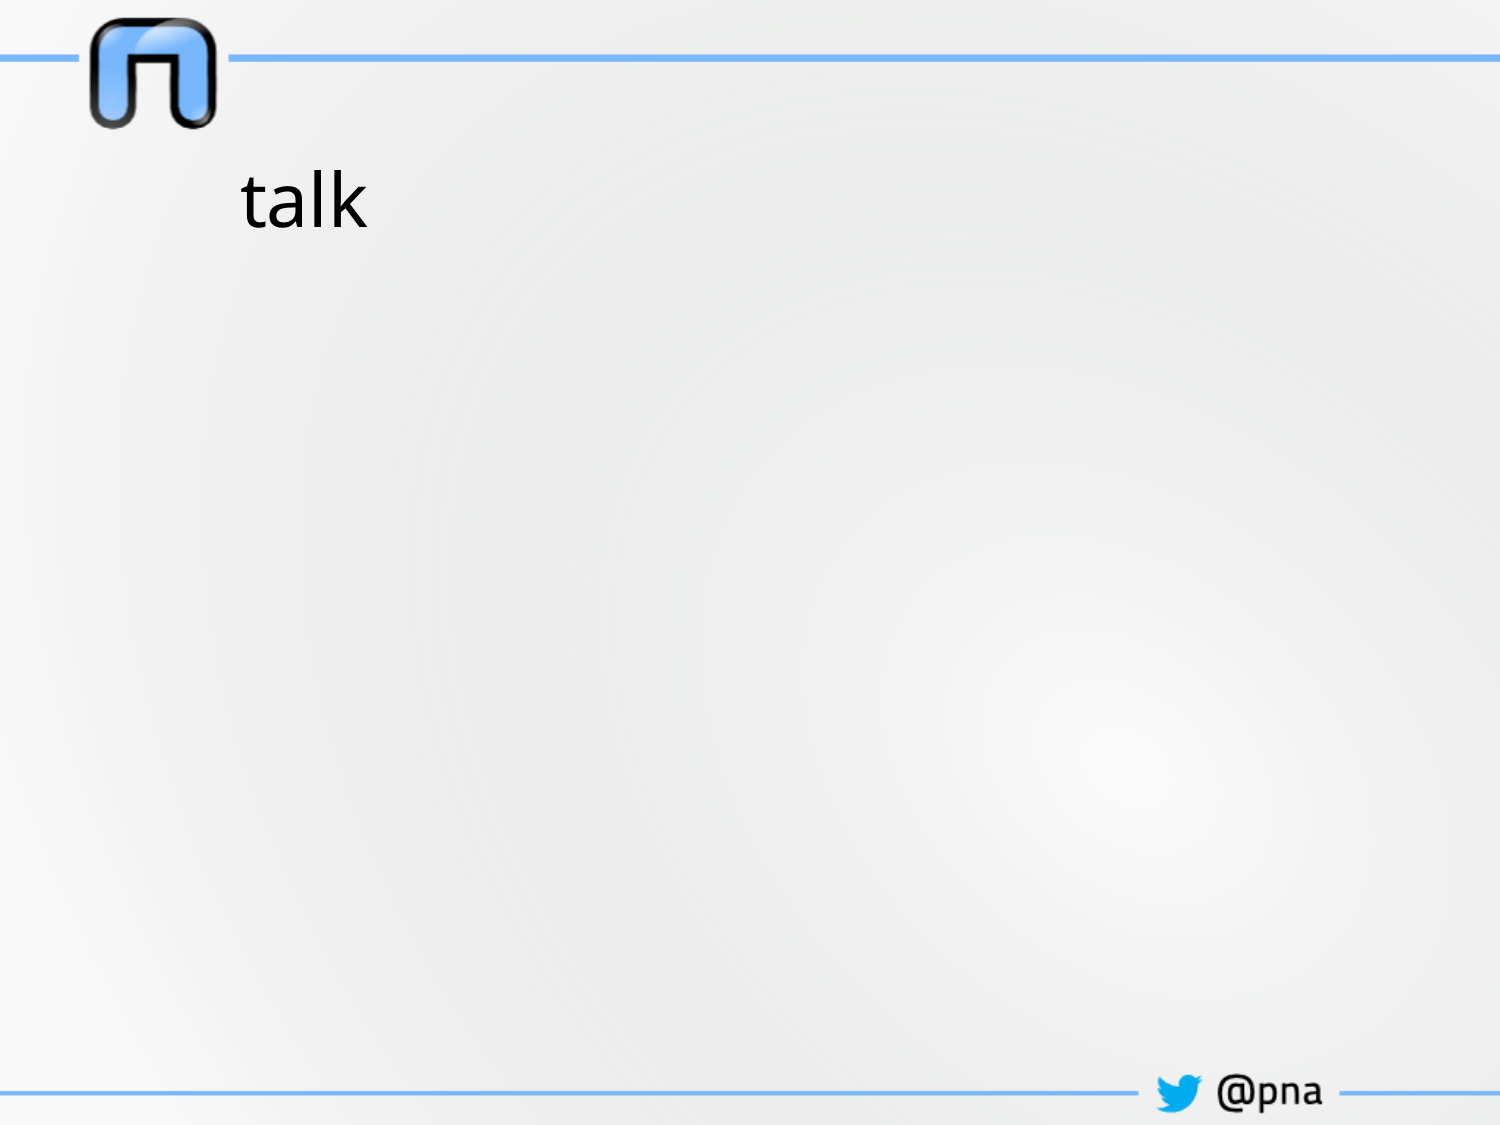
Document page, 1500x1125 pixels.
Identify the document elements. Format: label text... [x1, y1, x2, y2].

picture [0, 0, 1500, 1125]
title talk [225, 70, 1469, 258]
